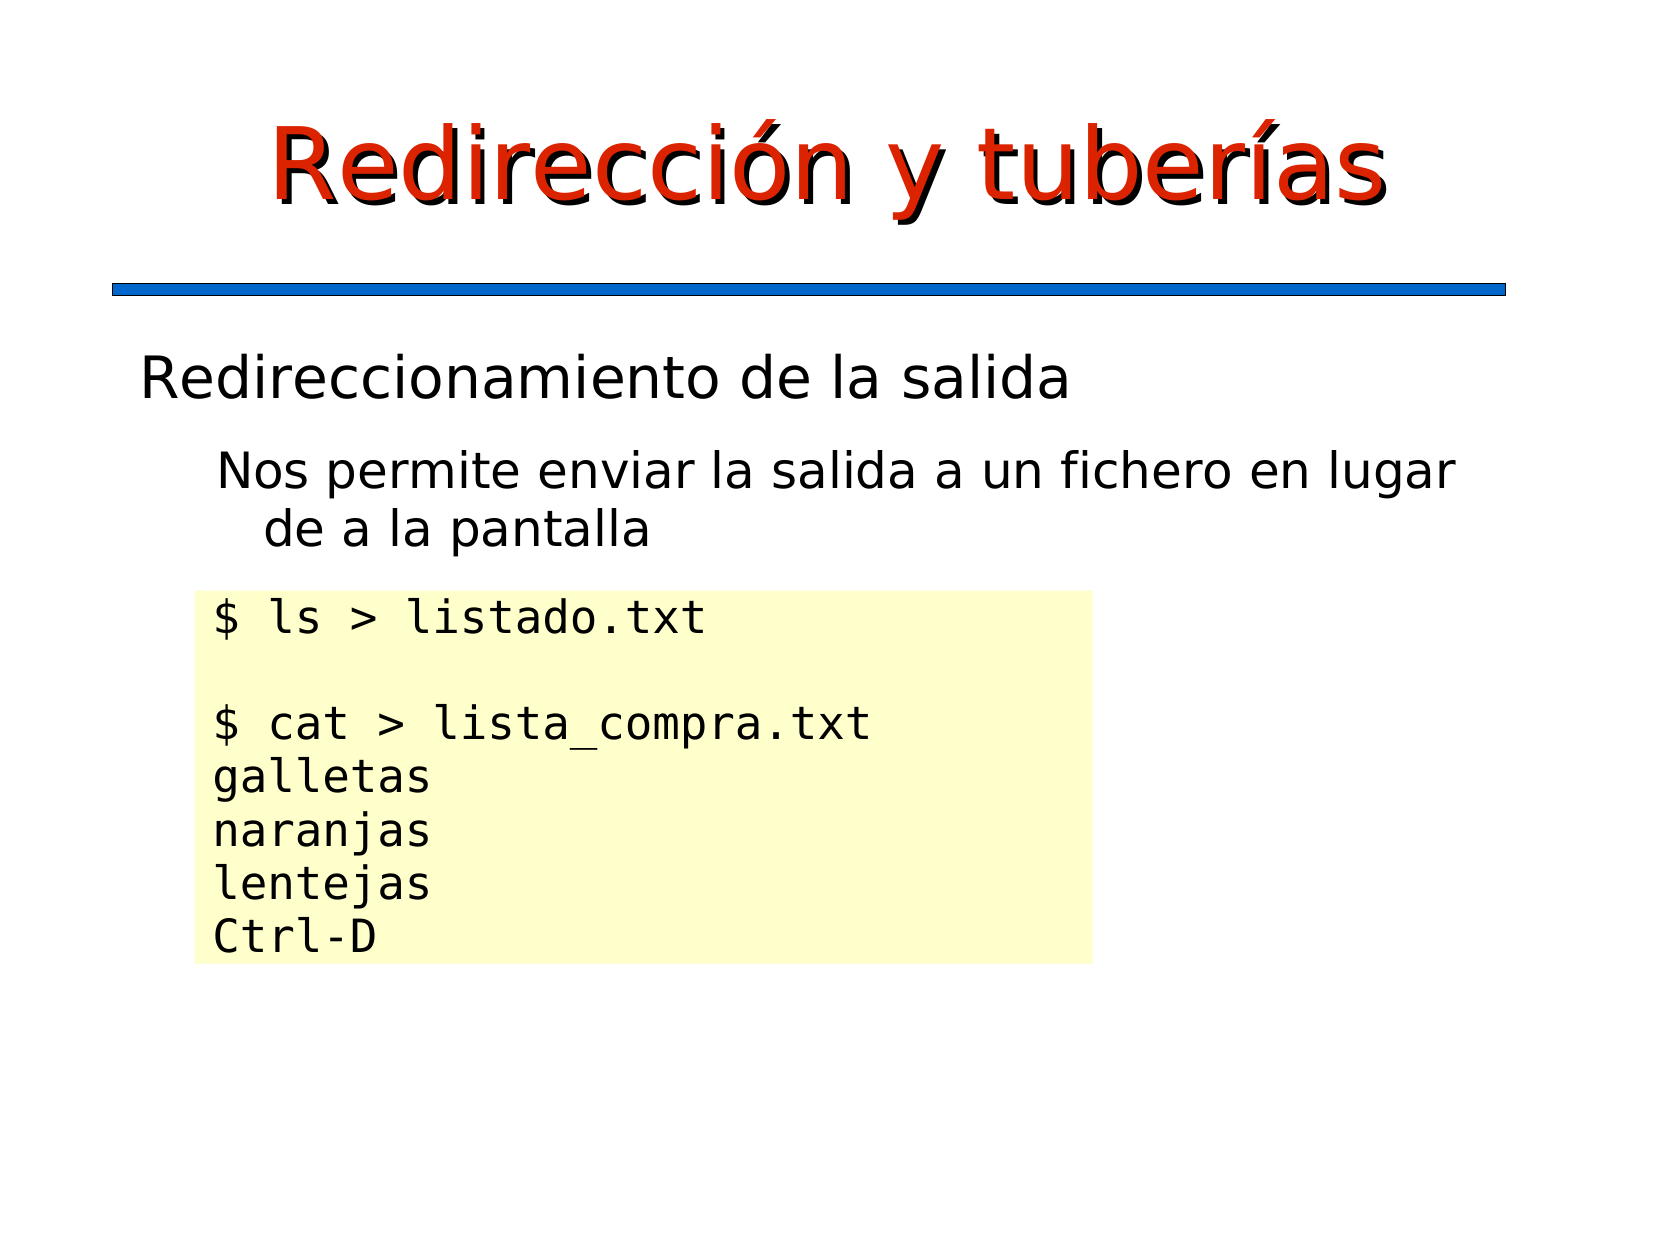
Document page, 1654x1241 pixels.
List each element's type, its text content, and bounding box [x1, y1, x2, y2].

text_box $ ls > listado.txt $ cat > lista_compra.txt galletas naranjas lentejas Ctrl-D [194, 590, 1093, 964]
list Redireccionamiento de la salida Nos permite enviar la salida a un fichero en lugar de a la pantalla [121, 344, 1534, 1133]
title Redirección y tuberías [121, 61, 1534, 269]
